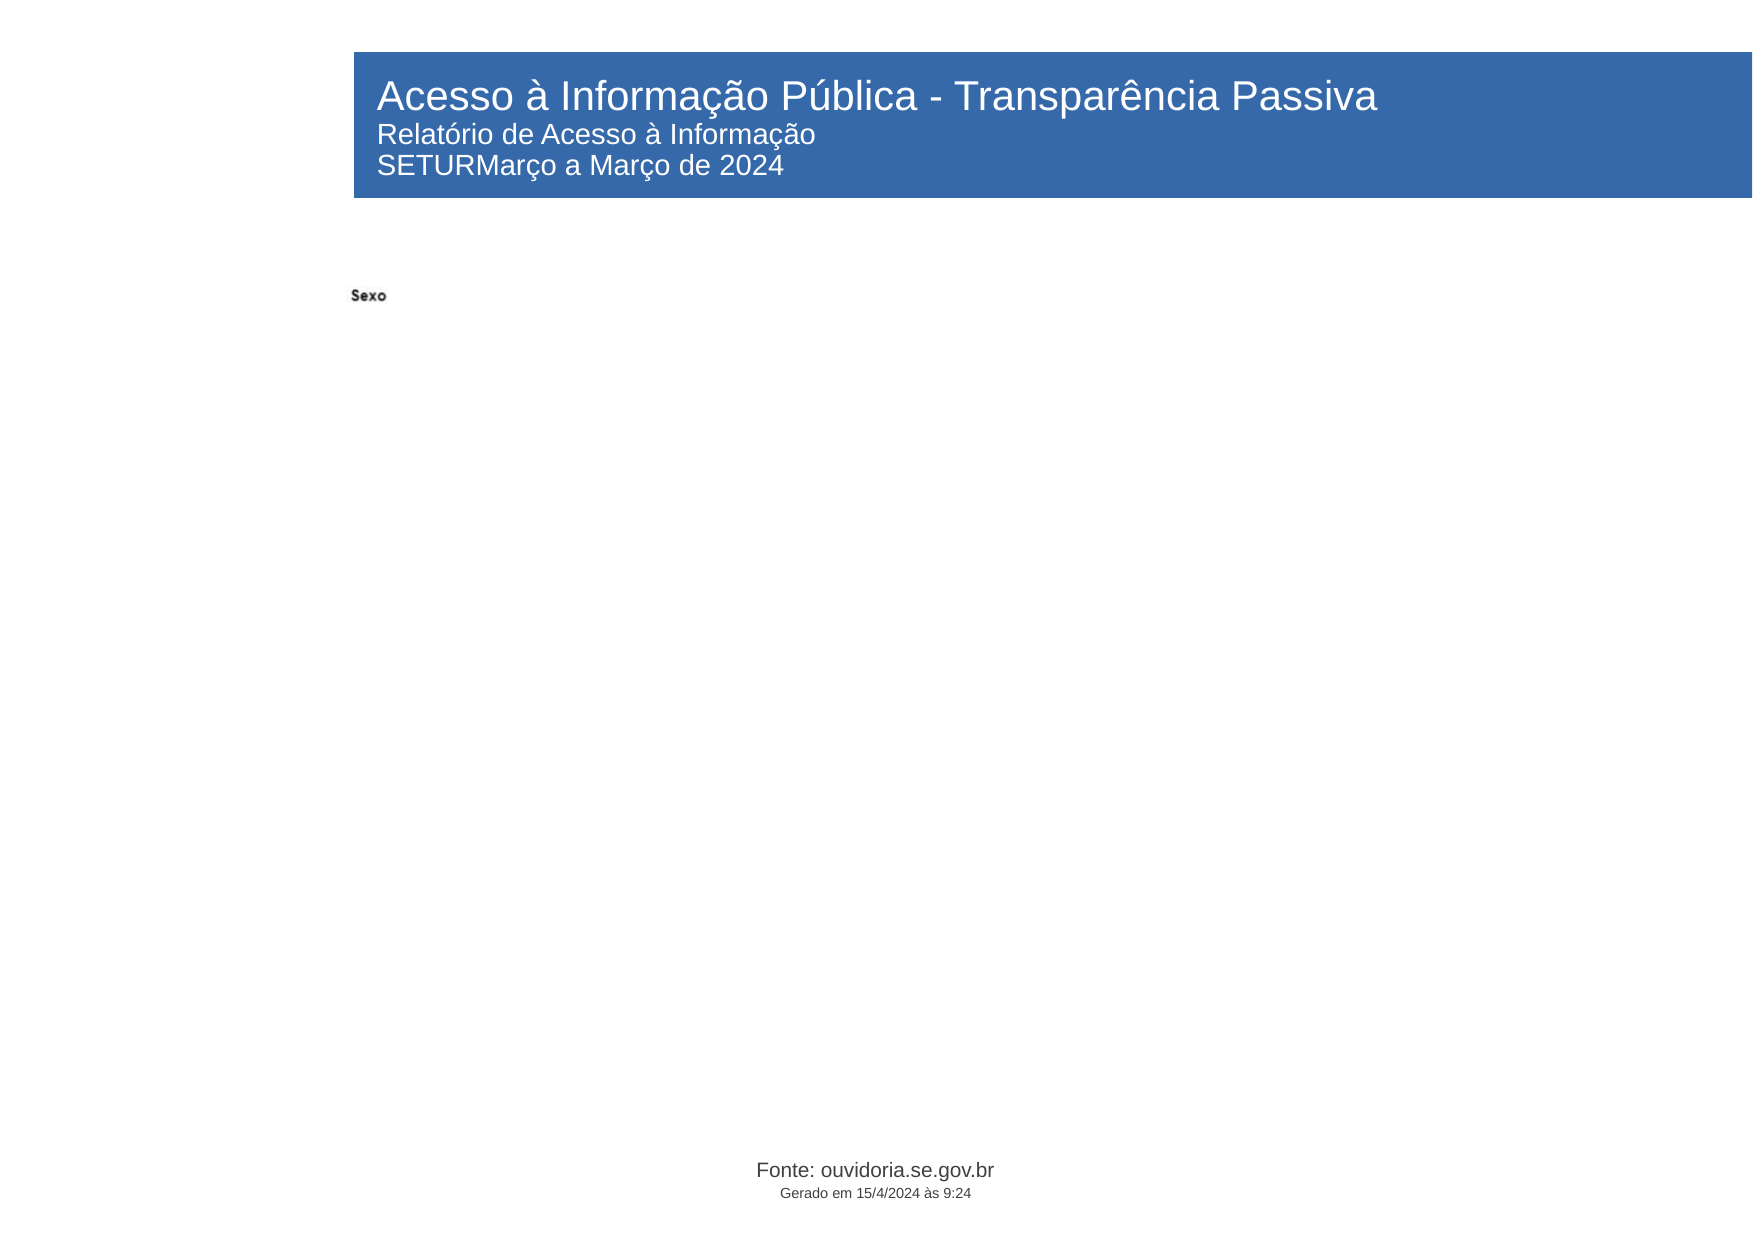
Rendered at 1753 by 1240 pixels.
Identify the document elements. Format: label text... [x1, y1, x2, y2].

text_box Acesso à Informação Pública - Transparência Passiva Relatório de Acesso à Informação SETURMarço a Março de 2024 [376, 72, 1403, 186]
text_box [354, 52, 1752, 198]
text_box [155, 211, 1599, 1028]
text_box Fonte: ouvidoria.se.gov.br [756, 1158, 1023, 1188]
text_box Gerado em 15/4/2024 às 9:24 [780, 1184, 999, 1208]
